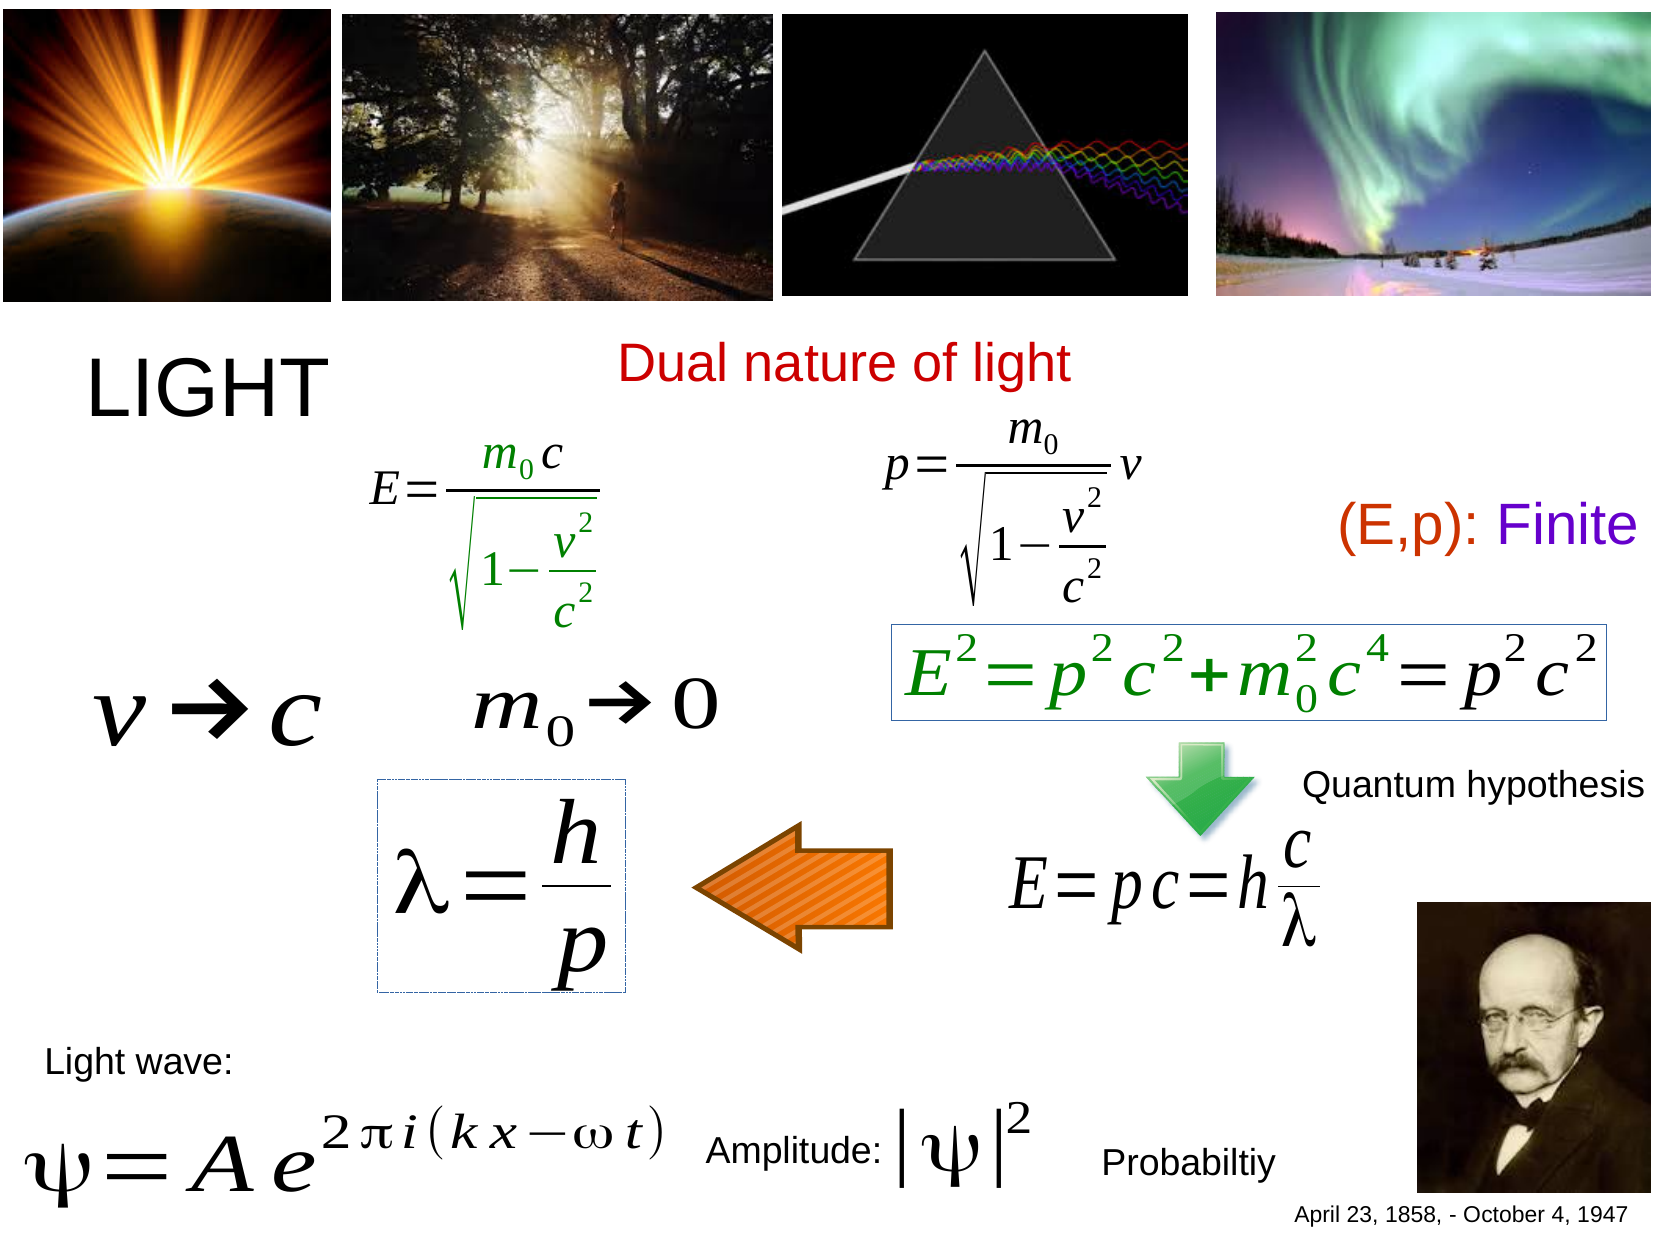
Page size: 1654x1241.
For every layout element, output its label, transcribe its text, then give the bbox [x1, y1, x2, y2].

chart [874, 1090, 1044, 1193]
chart [74, 649, 343, 768]
chart [874, 398, 1150, 614]
text_box Quantum hypothesis [1287, 755, 1654, 816]
text_box Dual nature of light [602, 324, 1088, 405]
chart [891, 624, 1607, 721]
text_box (E,p): Finite [1322, 484, 1654, 570]
picture [1417, 902, 1651, 1193]
text_box Light wave: [29, 1033, 249, 1094]
chart [7, 1104, 681, 1212]
picture [3, 9, 331, 302]
text_box Amplitude: [690, 1122, 874, 1182]
chart [459, 661, 733, 756]
picture [342, 14, 773, 301]
chart [360, 423, 610, 638]
text_box LIGHT [70, 334, 367, 449]
picture [1216, 12, 1651, 296]
chart [998, 797, 1329, 951]
text_box Probabiltiy [1086, 1133, 1291, 1194]
picture [782, 14, 1188, 296]
picture [1137, 732, 1270, 854]
chart [377, 779, 626, 993]
text_box April 23, 1858, - October 4, 1947 [1151, 1194, 1654, 1237]
picture [685, 814, 903, 960]
